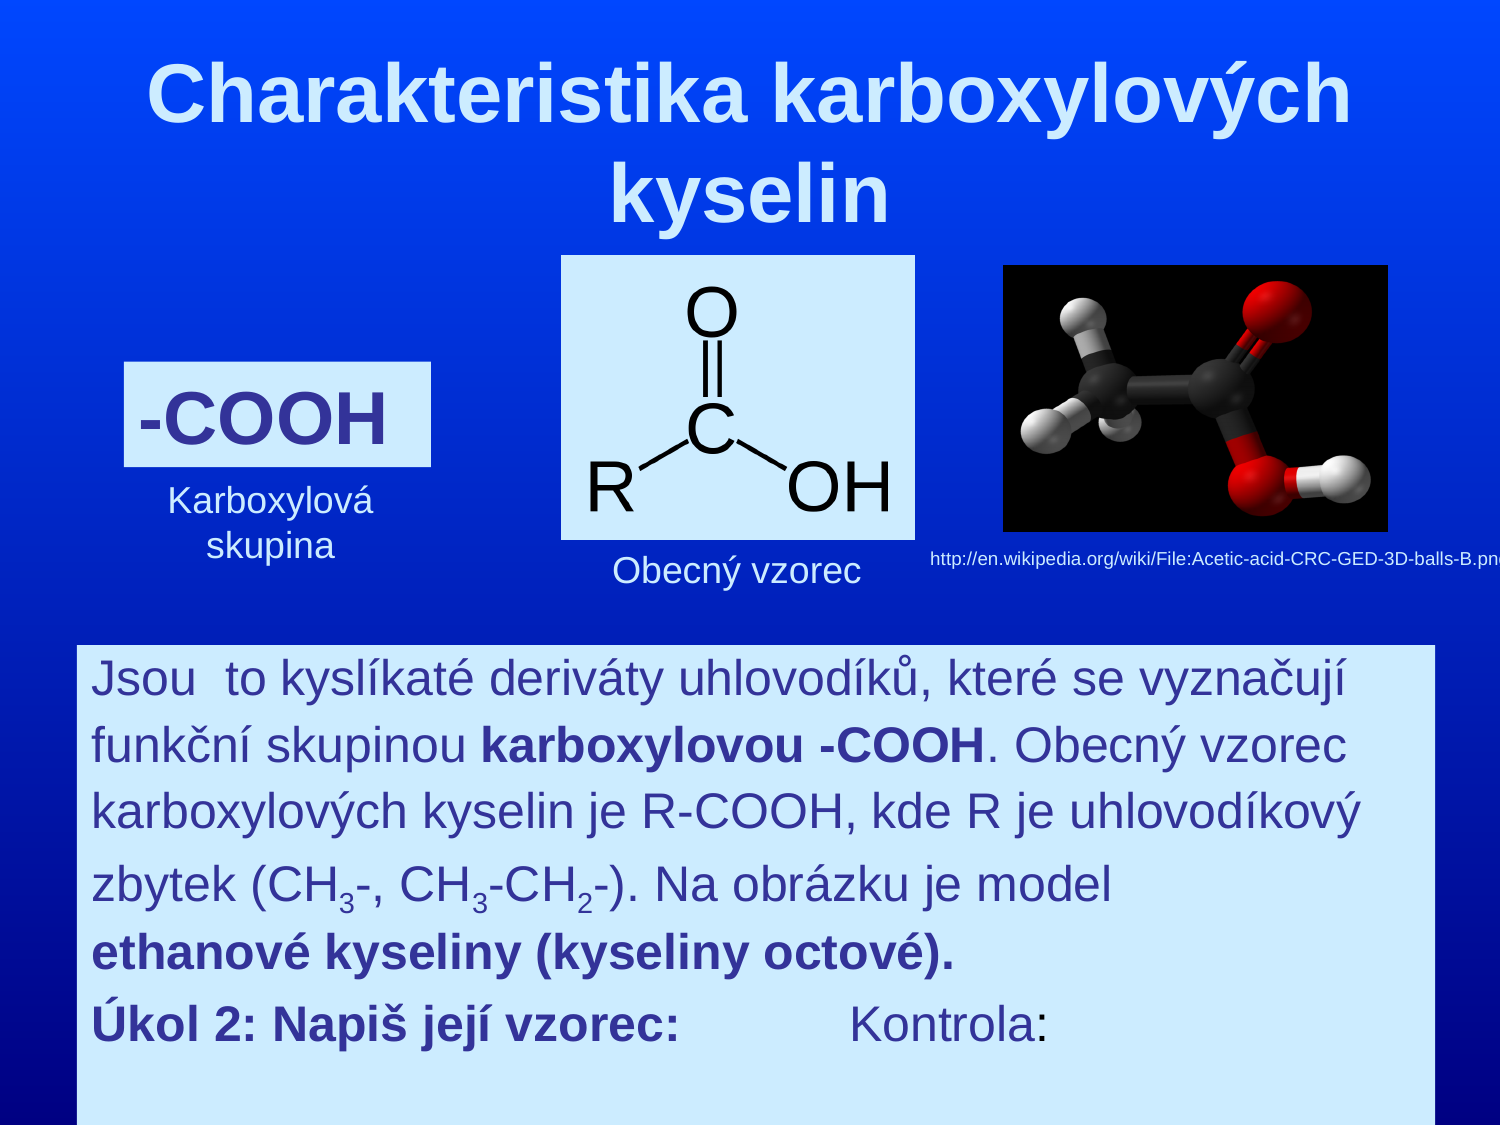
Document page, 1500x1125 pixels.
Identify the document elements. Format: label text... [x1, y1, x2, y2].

title Charakteristika karboxylových kyselin [75, 31, 1426, 247]
picture [1003, 265, 1388, 532]
text_box -COOH [123, 361, 431, 468]
text_box Karboxylová skupina [112, 467, 429, 574]
text_box http://en.wikipedia.org/wiki/File:Acetic-acid-CRC-GED-3D-balls-B.png [915, 538, 1500, 611]
text_box Obecný vzorec [549, 538, 915, 600]
list Jsou to kyslíkaté deriváty uhlovodíků, které se vyznačují funkční skupinou karboxylovou -COOH. Obecný vzorec karboxylových kyselin je R-COOH, kde R je uhlovodíkový zbytek (CH3-, CH3-CH2-). Na obrázku je model ethanové kyseliny (kyseliny octové). Úkol 2: Napiš její vzorec: Kontrola:CH3-COOH [76, 645, 1436, 1125]
text_box [560, 255, 916, 538]
